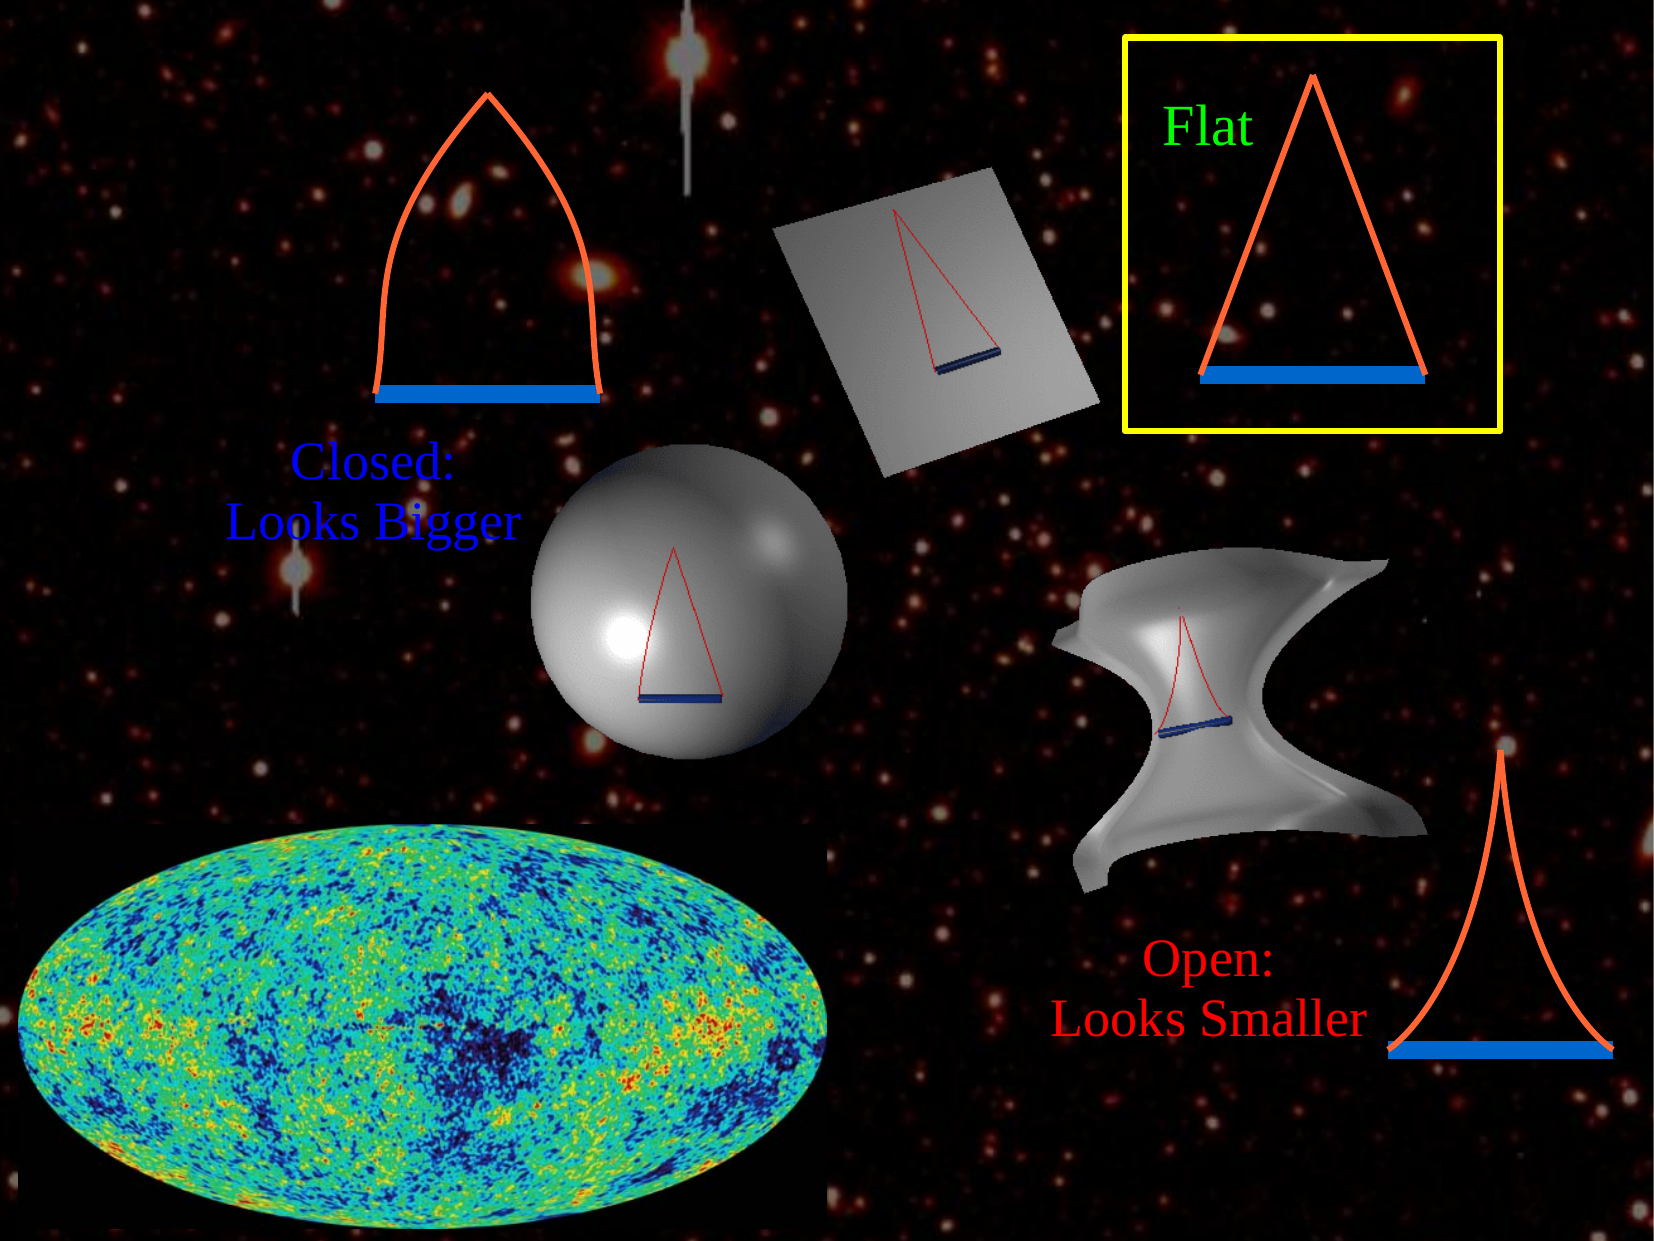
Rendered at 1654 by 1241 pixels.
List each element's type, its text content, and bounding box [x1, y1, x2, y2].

text_box Closed: Looks Bigger [225, 431, 523, 553]
picture [0, 0, 1654, 1241]
text_box Open: Looks Smaller [1050, 927, 1369, 1050]
text_box Flat [1162, 93, 1254, 159]
